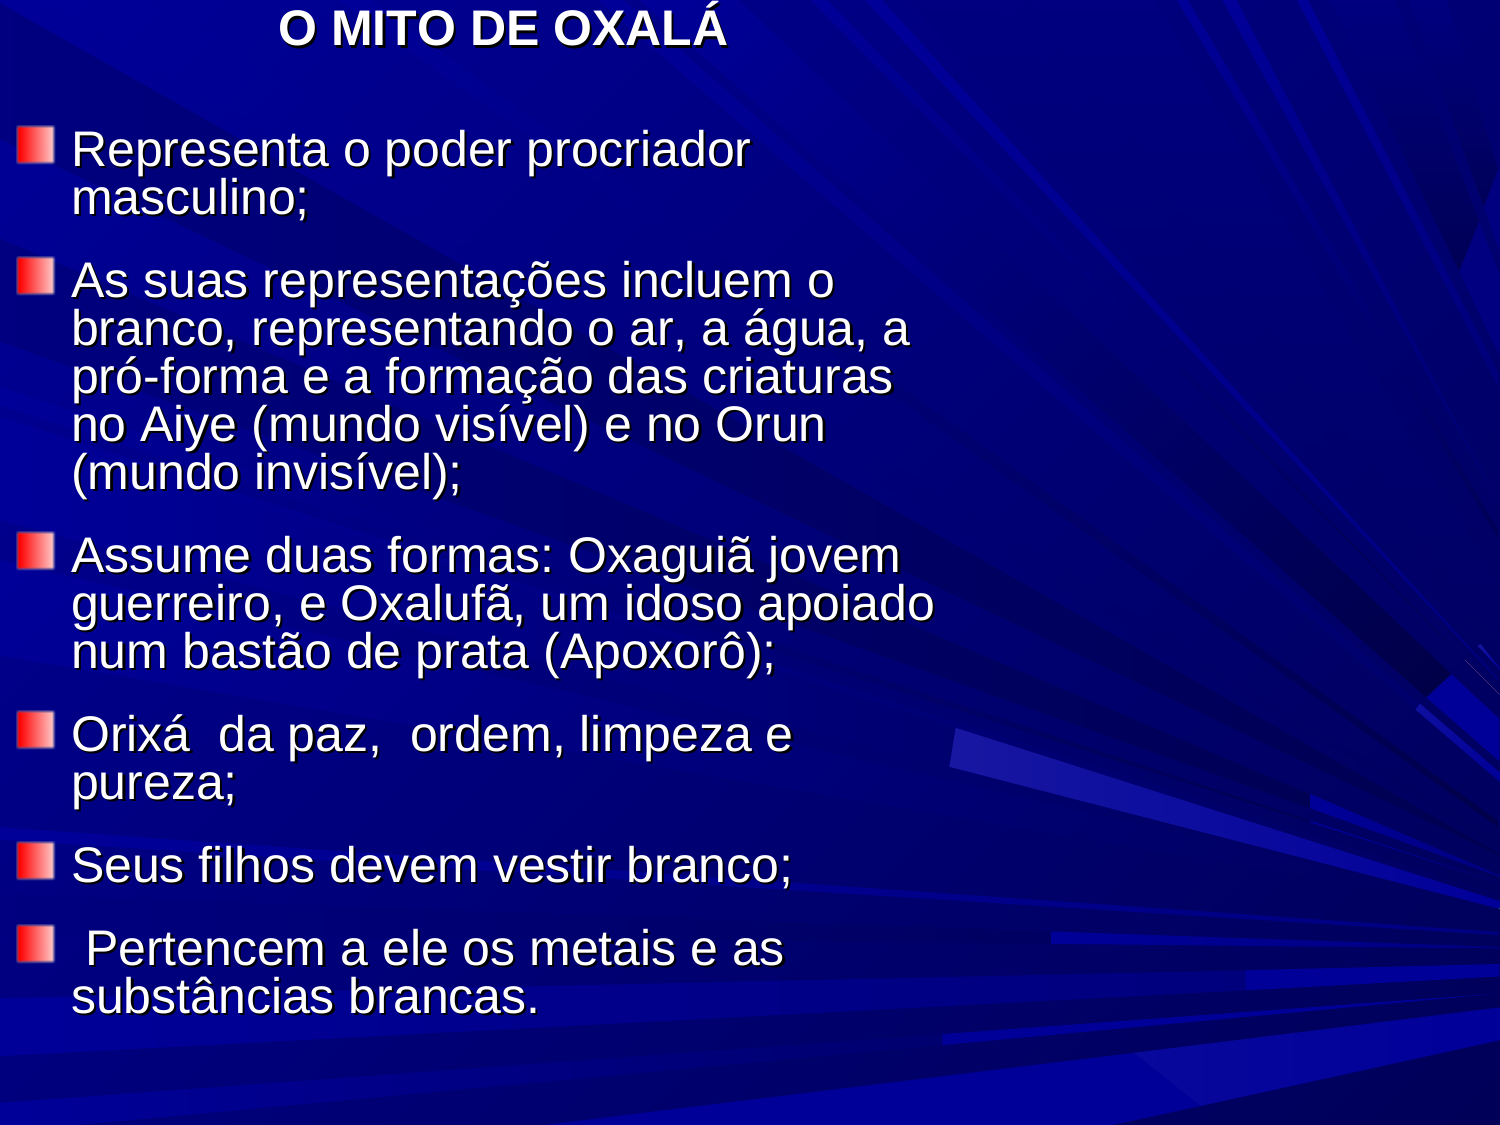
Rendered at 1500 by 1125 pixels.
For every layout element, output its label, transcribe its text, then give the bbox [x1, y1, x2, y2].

list O MITO DE OXALÁ Representa o poder procriador masculino; As suas representações incluem o branco, representando o ar, a água, a pró-forma e a formação das criaturas no Aiye (mundo visível) e no Orun (mundo invisível); Assume duas formas: Oxaguiã jovem guerreiro, e Oxalufã, um idoso apoiado num bastão de prata (Apoxorô); Orixá da paz, ordem, limpeza e pureza; Seus filhos devem vestir branco; Pertencem a ele os metais e as substâncias brancas. [0, 0, 951, 1125]
